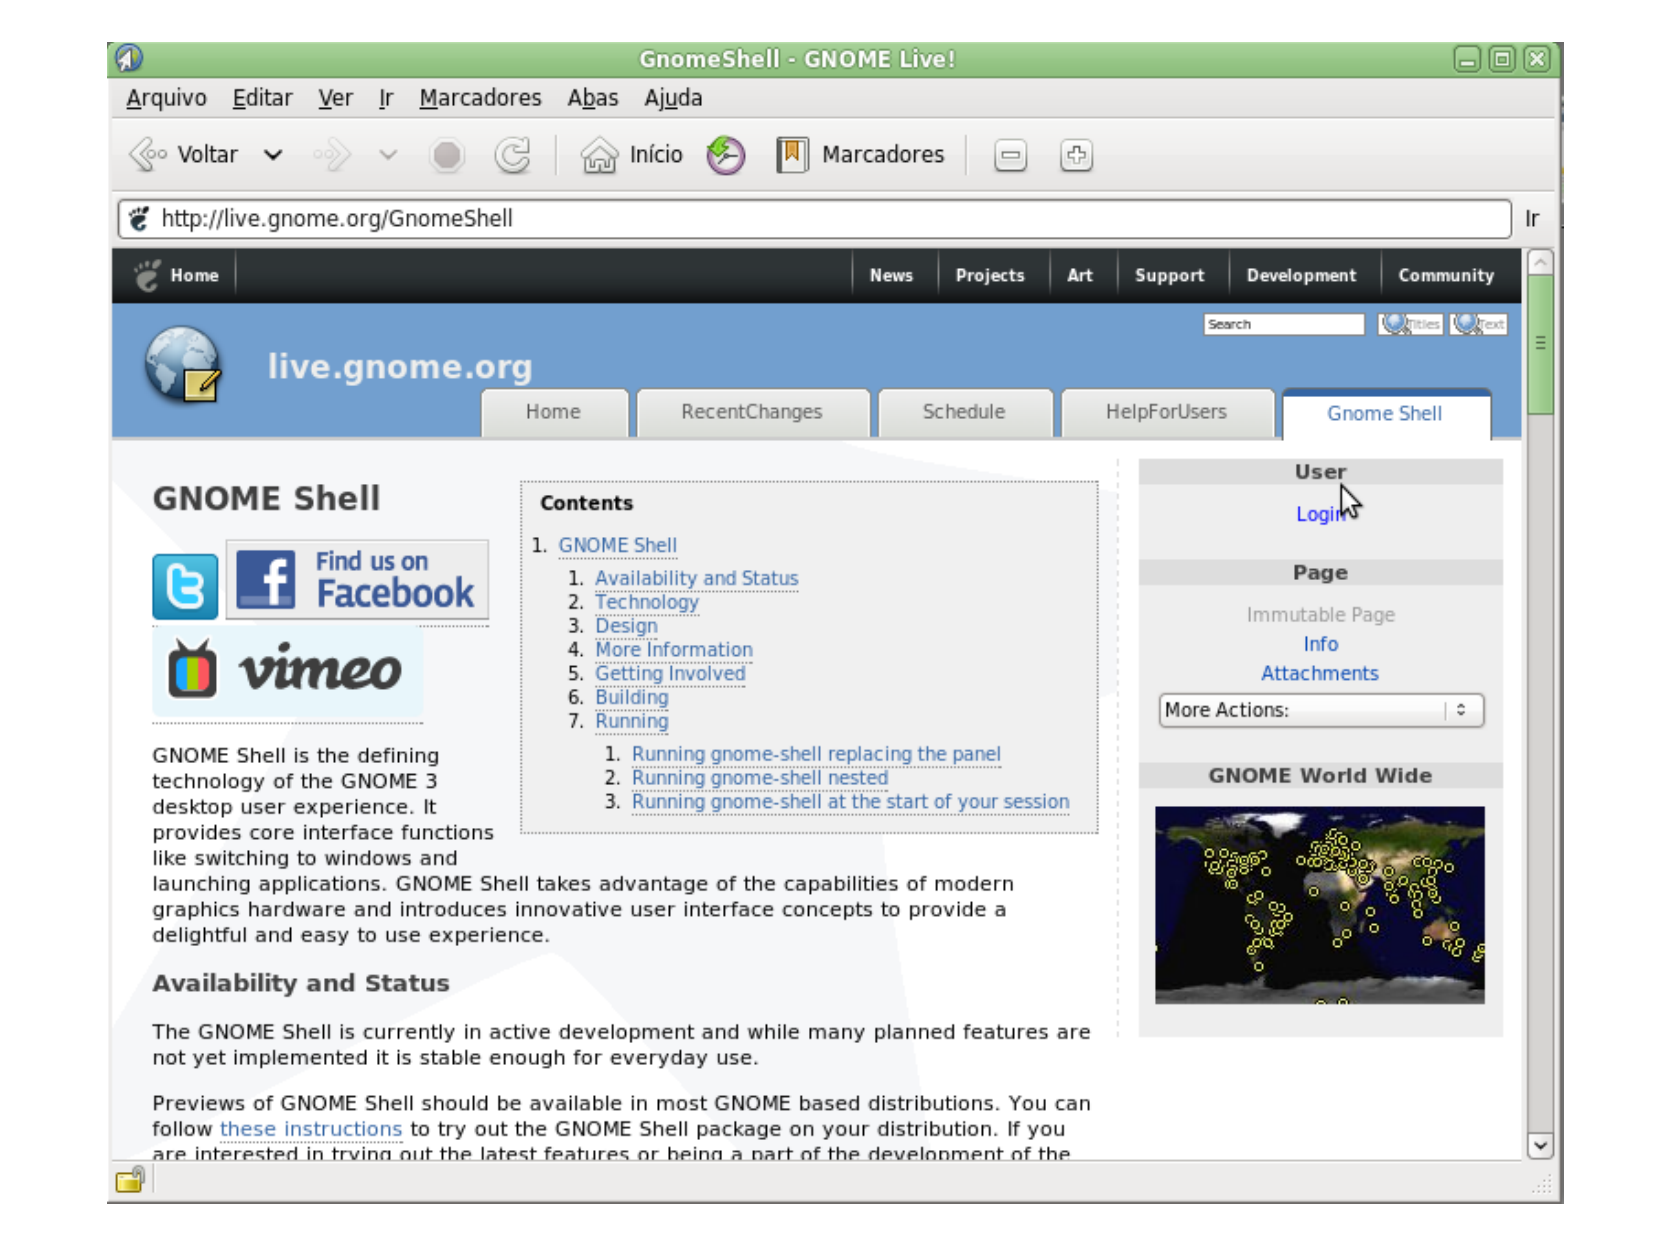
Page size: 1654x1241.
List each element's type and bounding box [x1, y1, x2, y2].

picture [107, 42, 1564, 1204]
